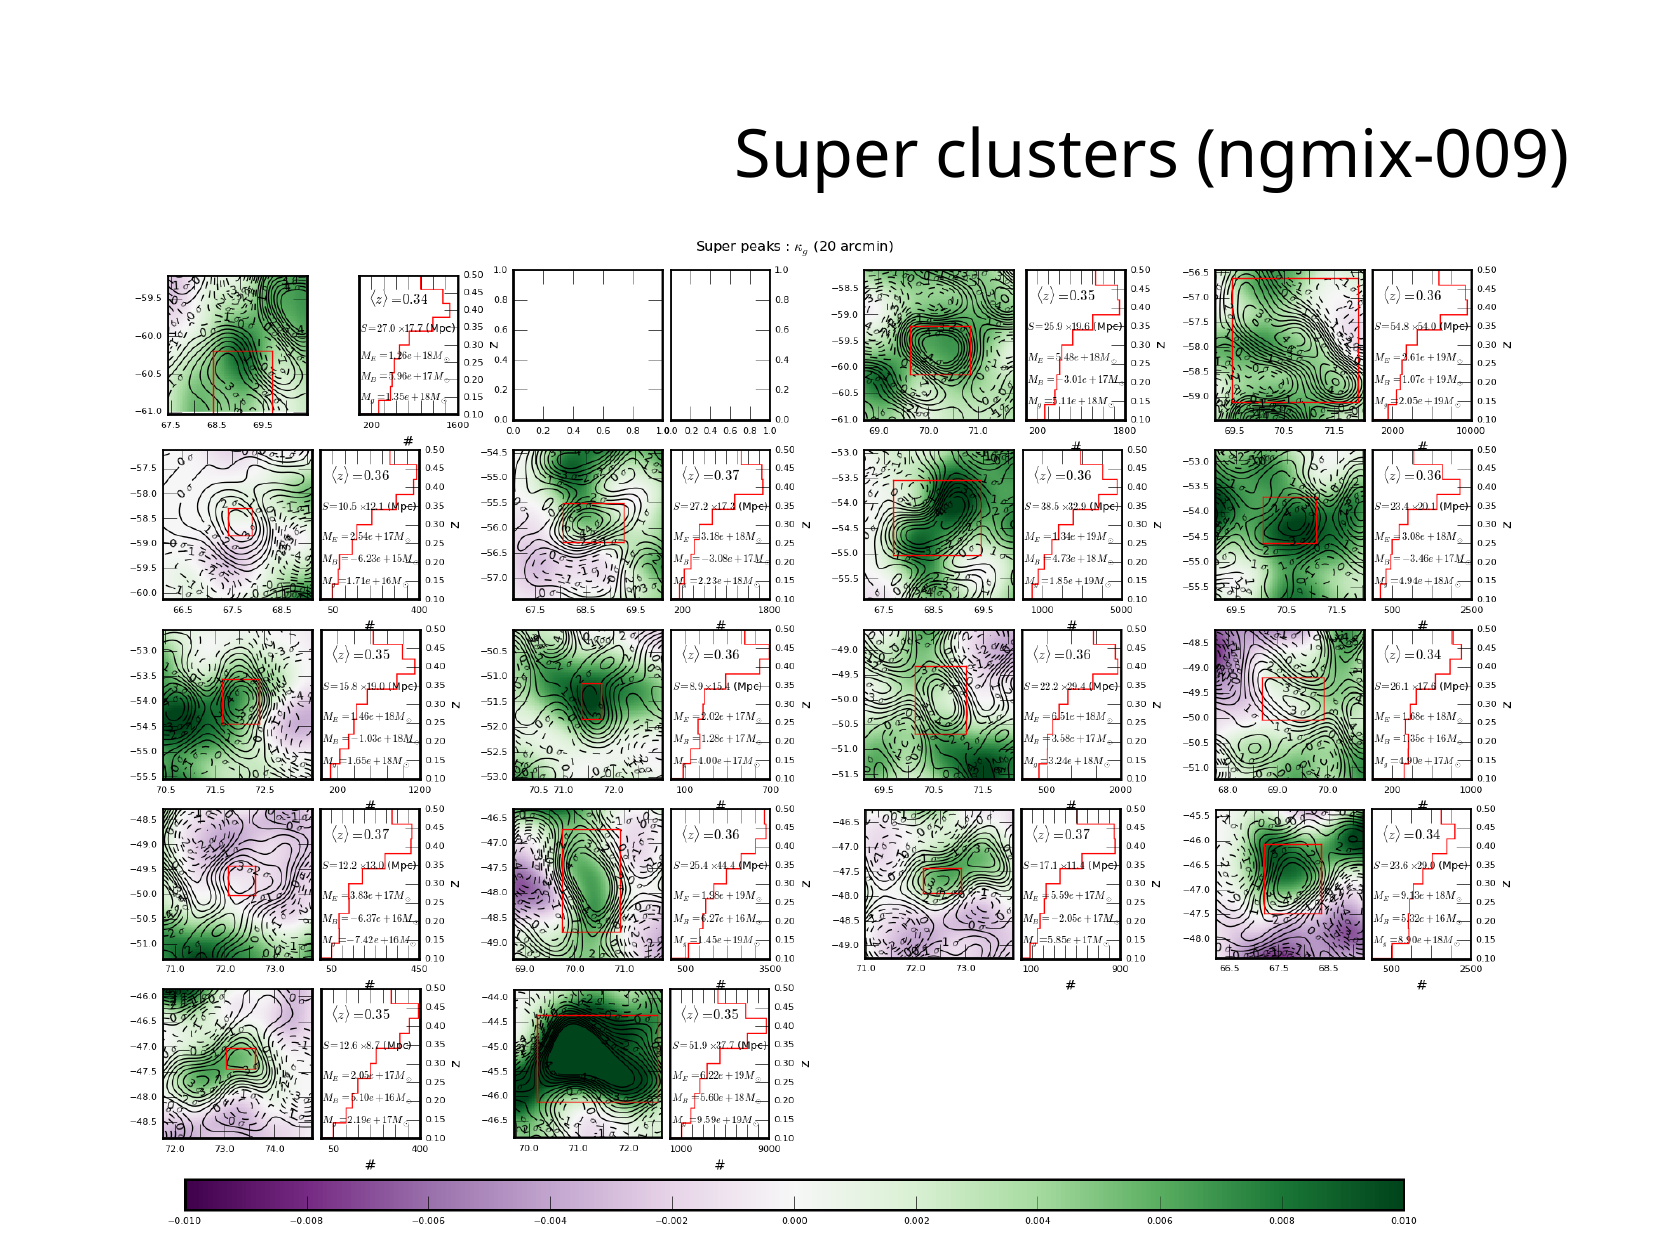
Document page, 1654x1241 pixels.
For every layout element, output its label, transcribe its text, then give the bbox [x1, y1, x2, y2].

picture [32, 219, 1555, 1240]
title Super clusters (ngmix-009) [82, 49, 1571, 257]
